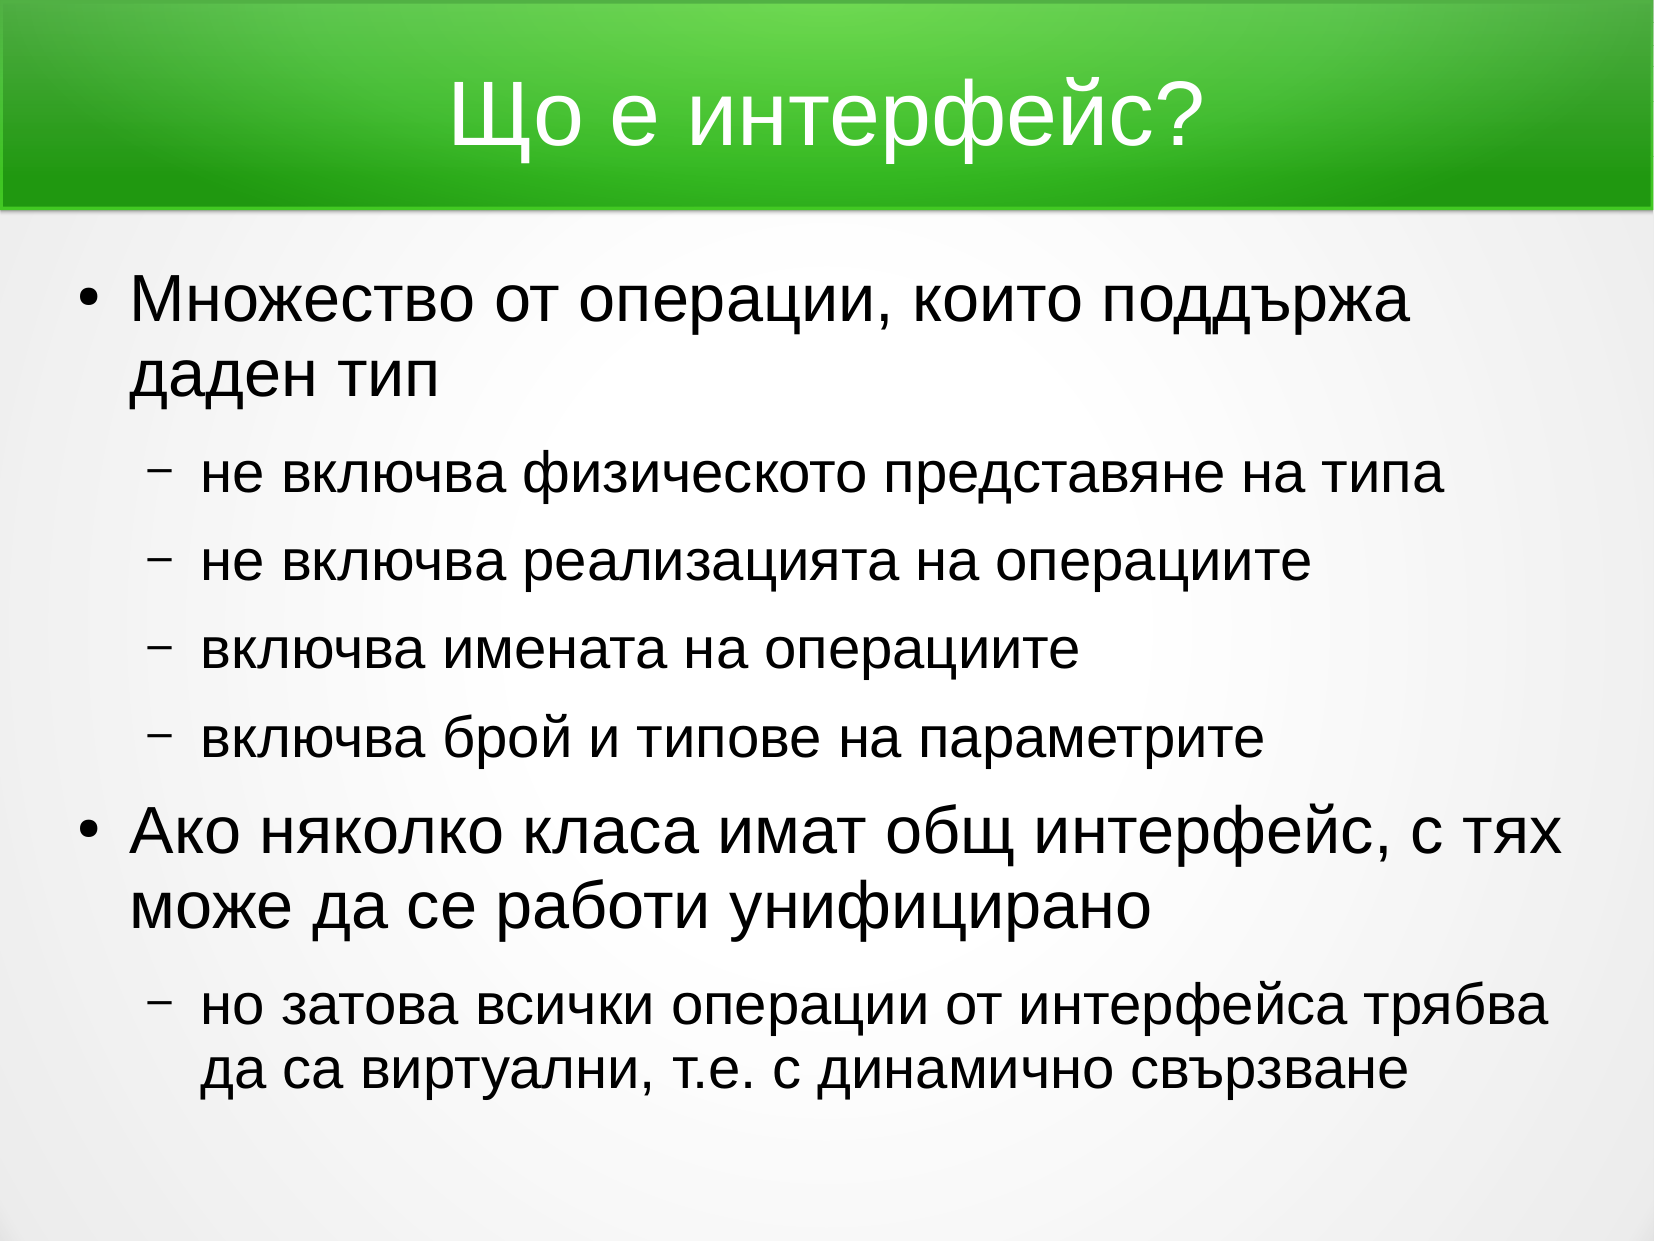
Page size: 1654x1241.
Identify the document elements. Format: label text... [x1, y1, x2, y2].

list Множество от операции, които поддържа даден тип не включва физическото представяне на типа не включва реализацията на операциите включва имената на операциите включва брой и типове на параметрите Ако няколко класа имат общ интерфейс, с тях може да се работи унифицирано но затова всички операции от интерфейса трябва да са виртуални, т.е. с динамично свързване [59, 261, 1595, 1182]
title Що е интерфейс? [82, 49, 1571, 179]
